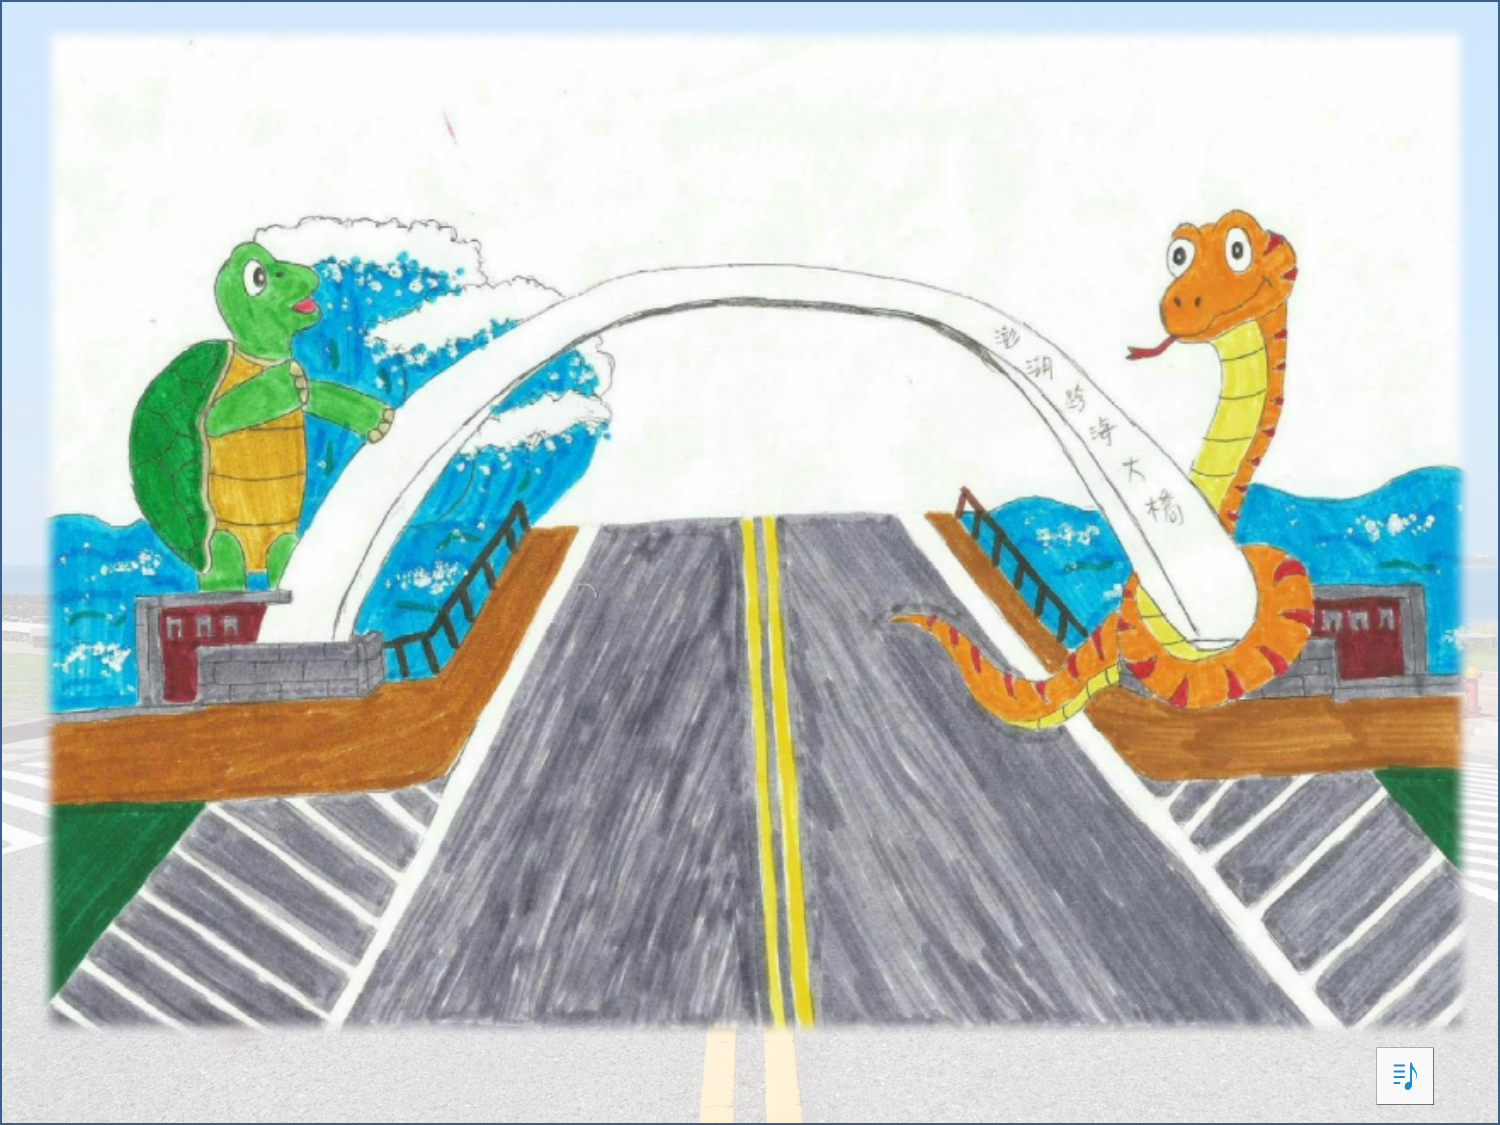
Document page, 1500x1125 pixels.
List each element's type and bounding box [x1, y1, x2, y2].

picture [41, 25, 1471, 1035]
text_box [0, 0, 1500, 1125]
